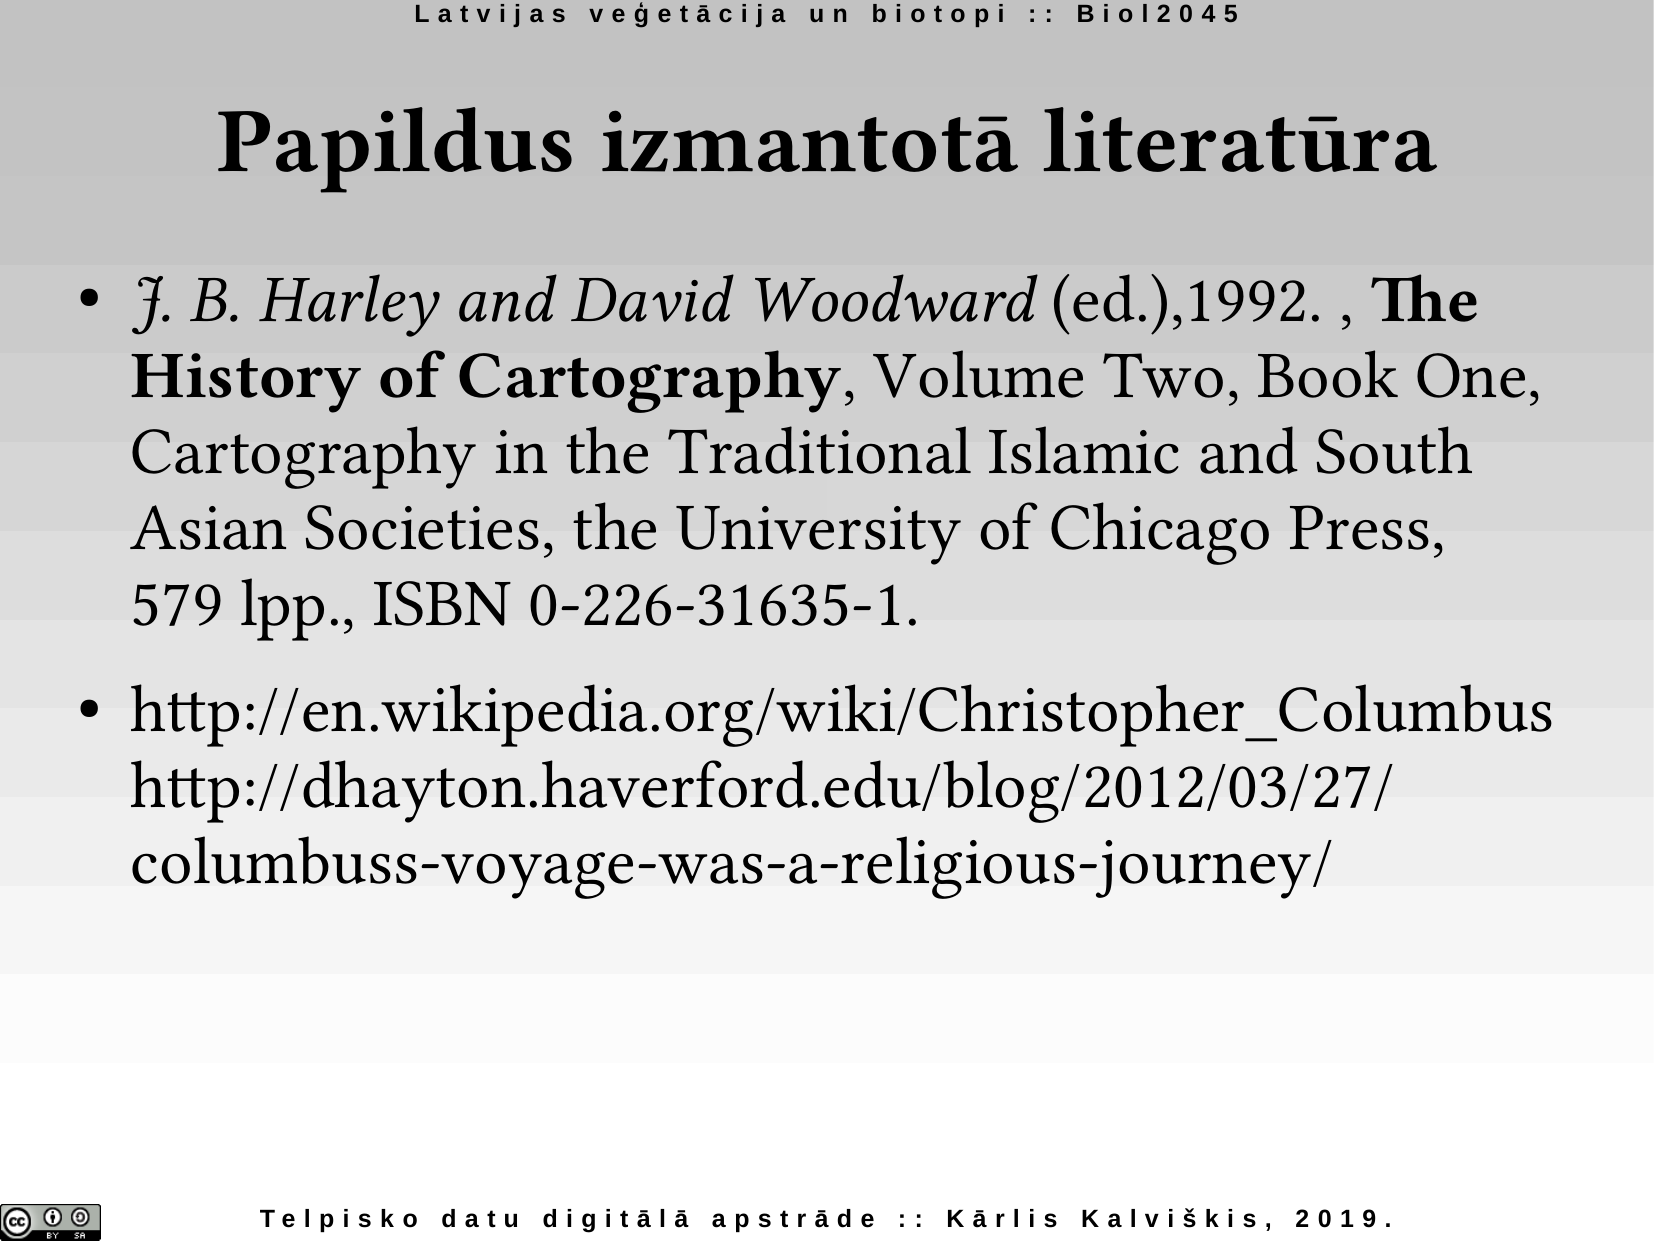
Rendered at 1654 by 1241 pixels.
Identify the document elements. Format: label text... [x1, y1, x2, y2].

title Papildus izmantotā literatūra [59, 37, 1596, 246]
picture [0, 0, 1654, 1241]
list J. B. Harley and David Woodward (ed.),1992. , The History of Cartography, Volume Two, Book One, Cartography in the Traditional Islamic and South Asian Societies, the University of Chicago Press, 579 lpp., ISBN 0-226-31635-1. http://en.wikipedia.org/wiki/Christopher_Columbus http://dhayton.haverford.edu/blog/2012/03/27/columbuss-voyage-was-a-religious-journey/ [59, 261, 1596, 981]
